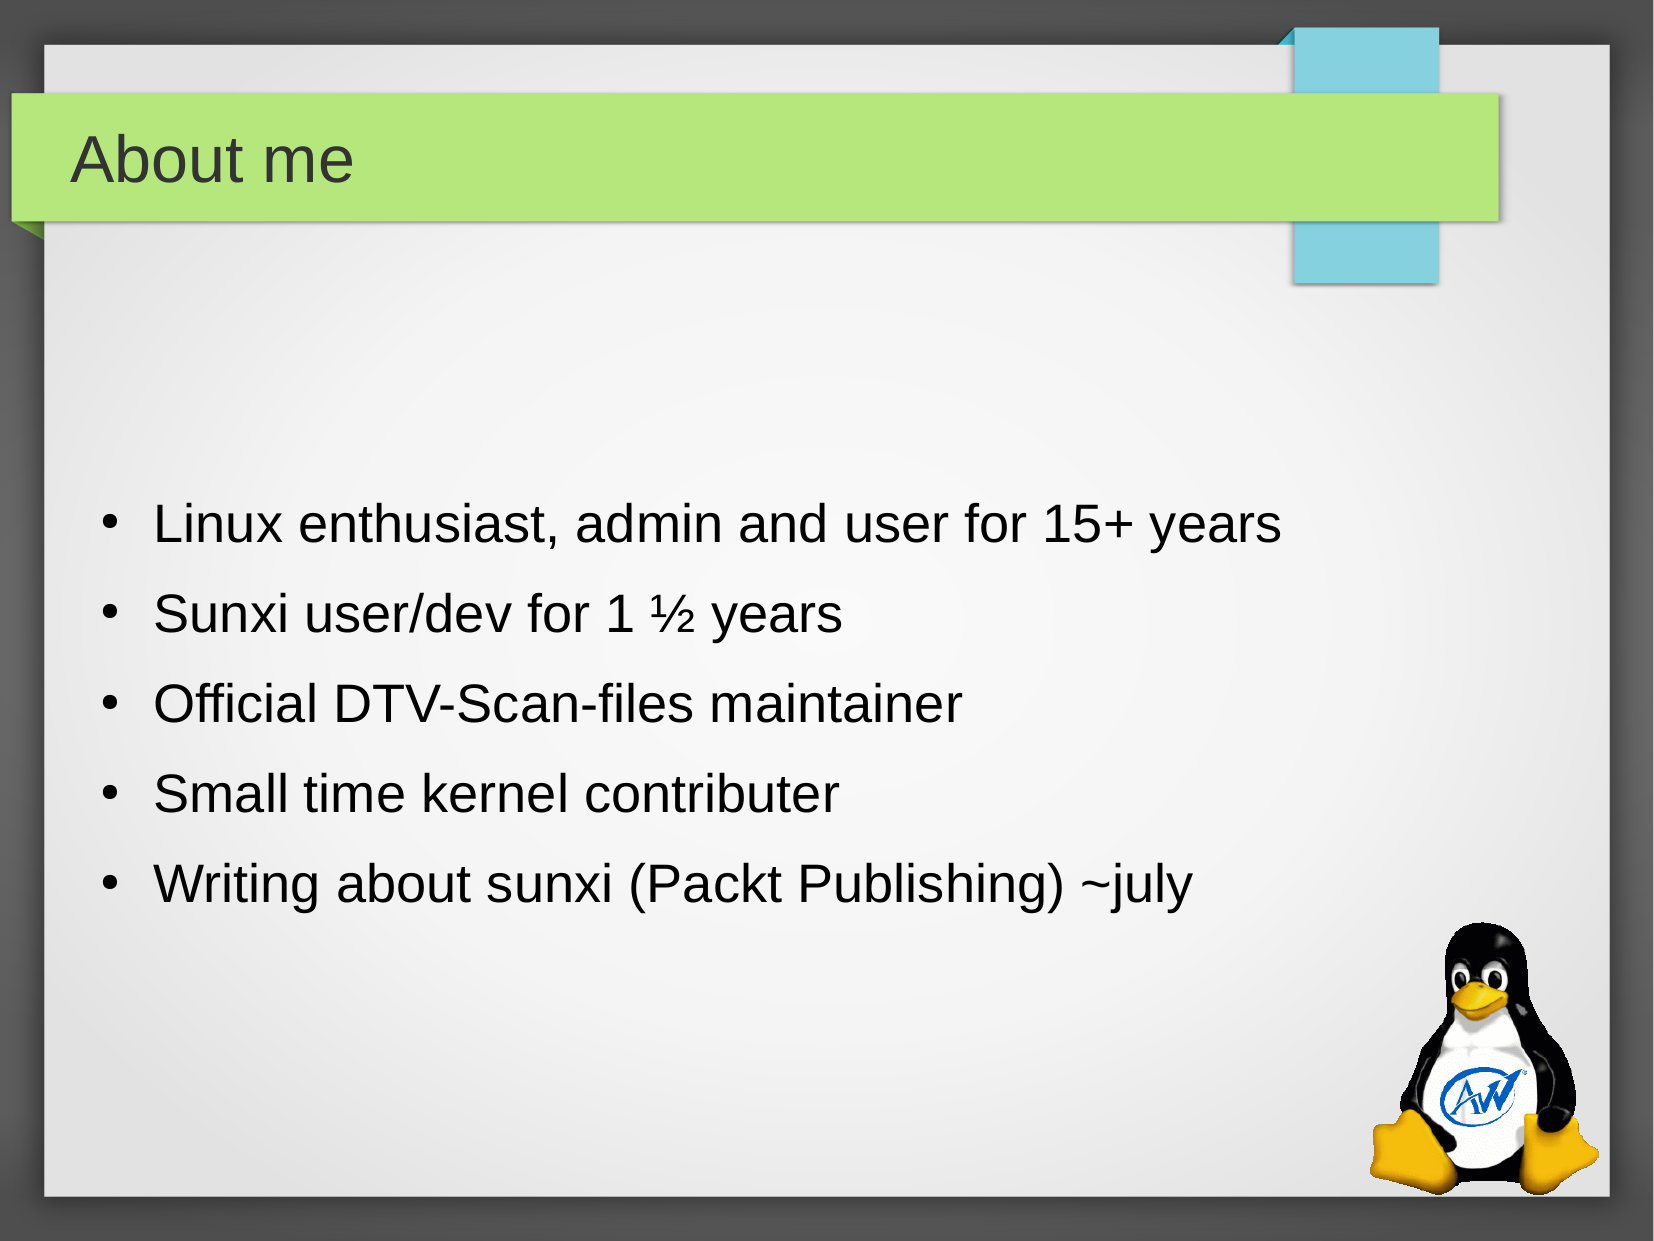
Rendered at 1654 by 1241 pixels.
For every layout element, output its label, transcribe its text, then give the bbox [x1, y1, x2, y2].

title About me [70, 106, 1229, 213]
picture [0, 0, 1654, 1241]
list Linux enthusiast, admin and user for 15+ years Sunxi user/dev for 1 ½ years Official DTV-Scan-files maintainer Small time kernel contributer Writing about sunxi (Packt Publishing) ~july [82, 343, 1538, 1063]
